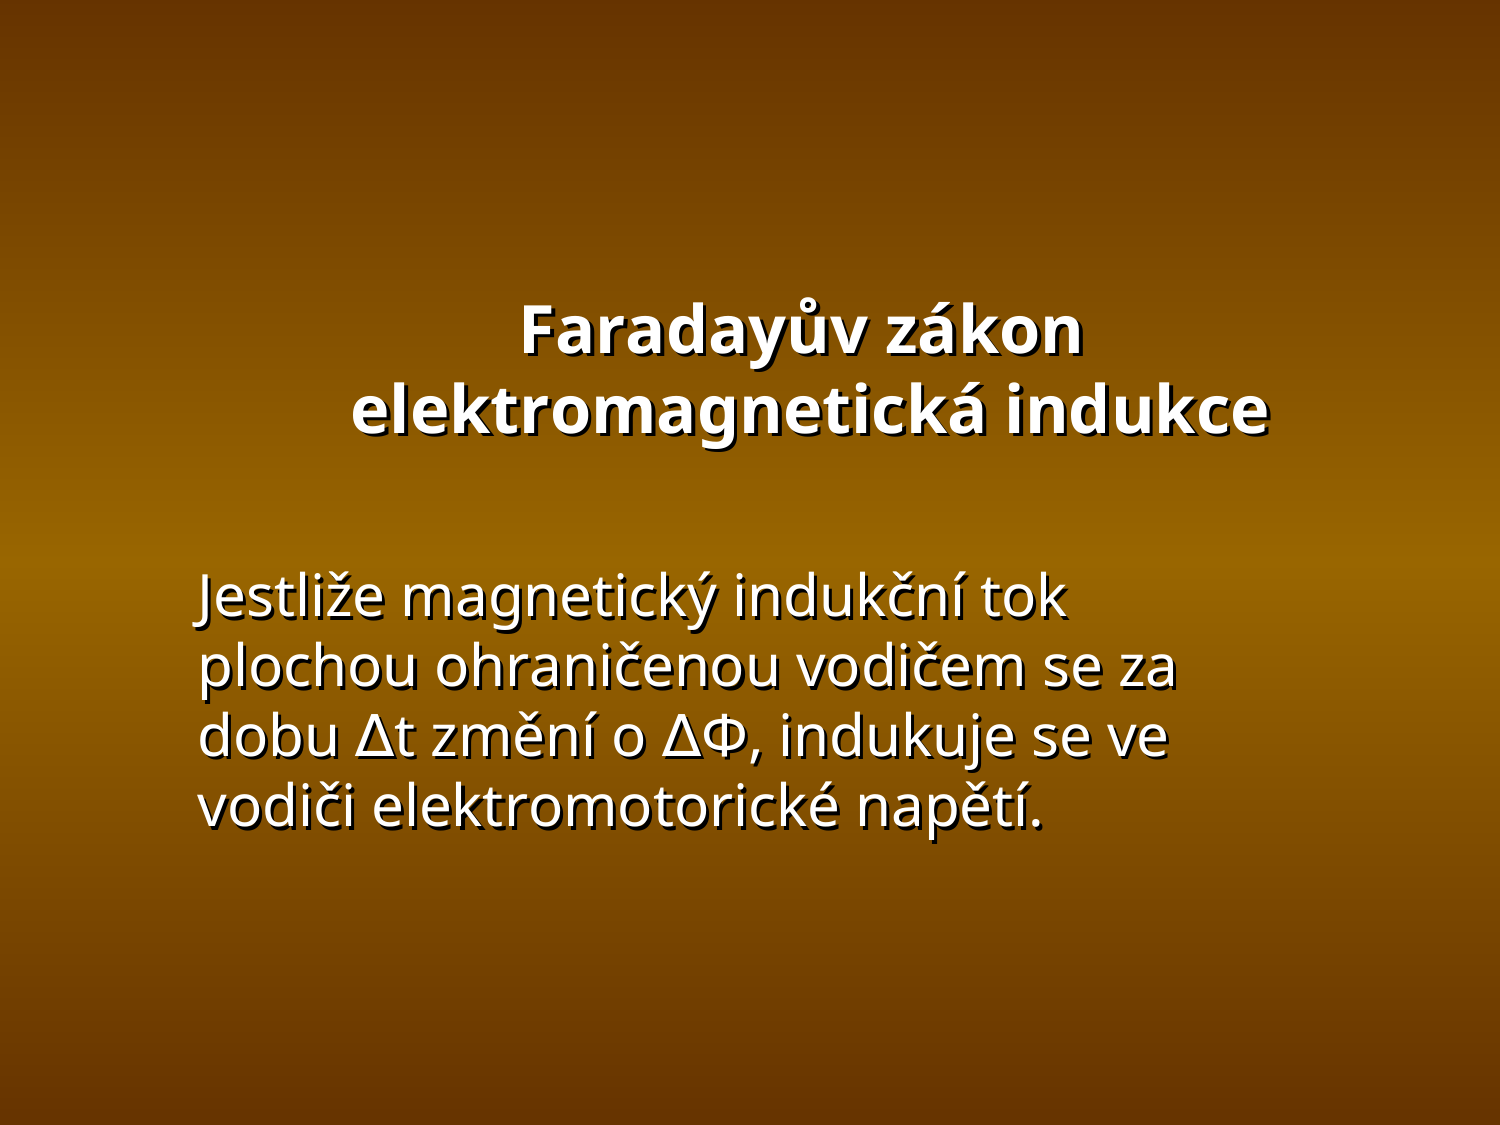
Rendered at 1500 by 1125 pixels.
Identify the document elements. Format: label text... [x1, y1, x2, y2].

text_box Jestliže magnetický indukční tok plochou ohraničenou vodičem se za dobu ∆t změní o ∆Φ, indukuje se ve vodiči elektromotorické napětí. [183, 550, 1300, 1037]
text_box Faradayův zákon elektromagnetická indukce [335, 278, 1286, 455]
